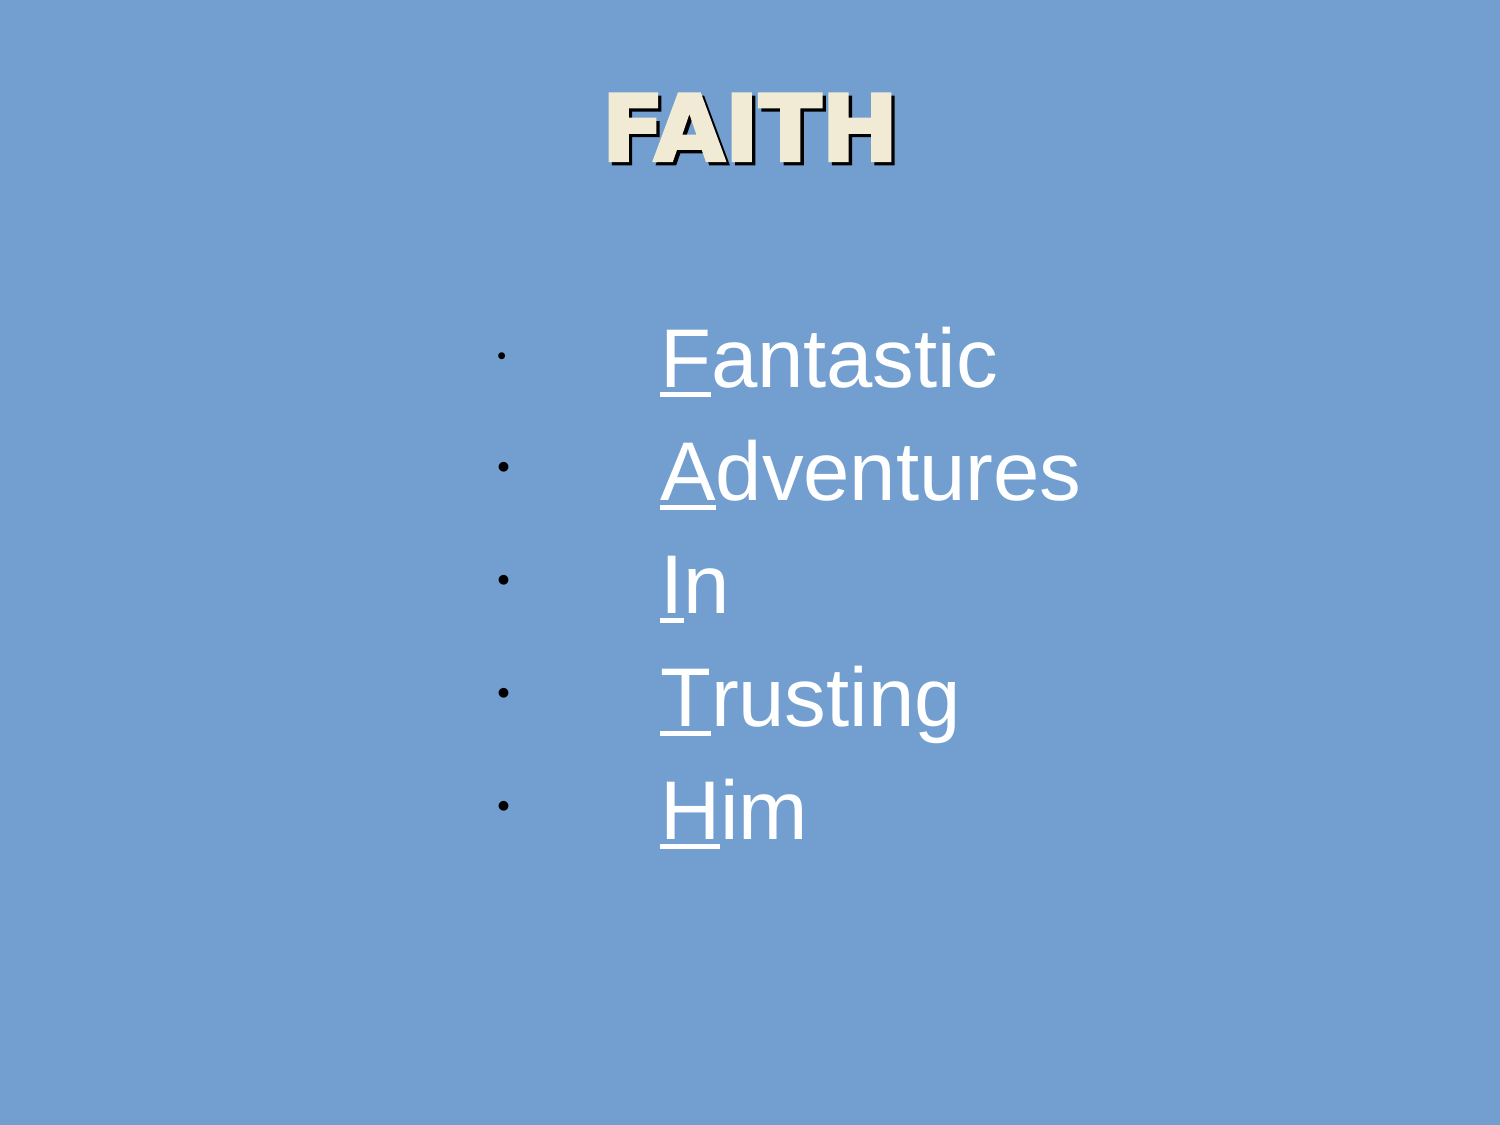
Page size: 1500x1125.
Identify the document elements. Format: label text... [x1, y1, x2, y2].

list Fantastic Adventures In Trusting Him [474, 312, 1500, 1085]
title FAITH [75, 44, 1426, 233]
